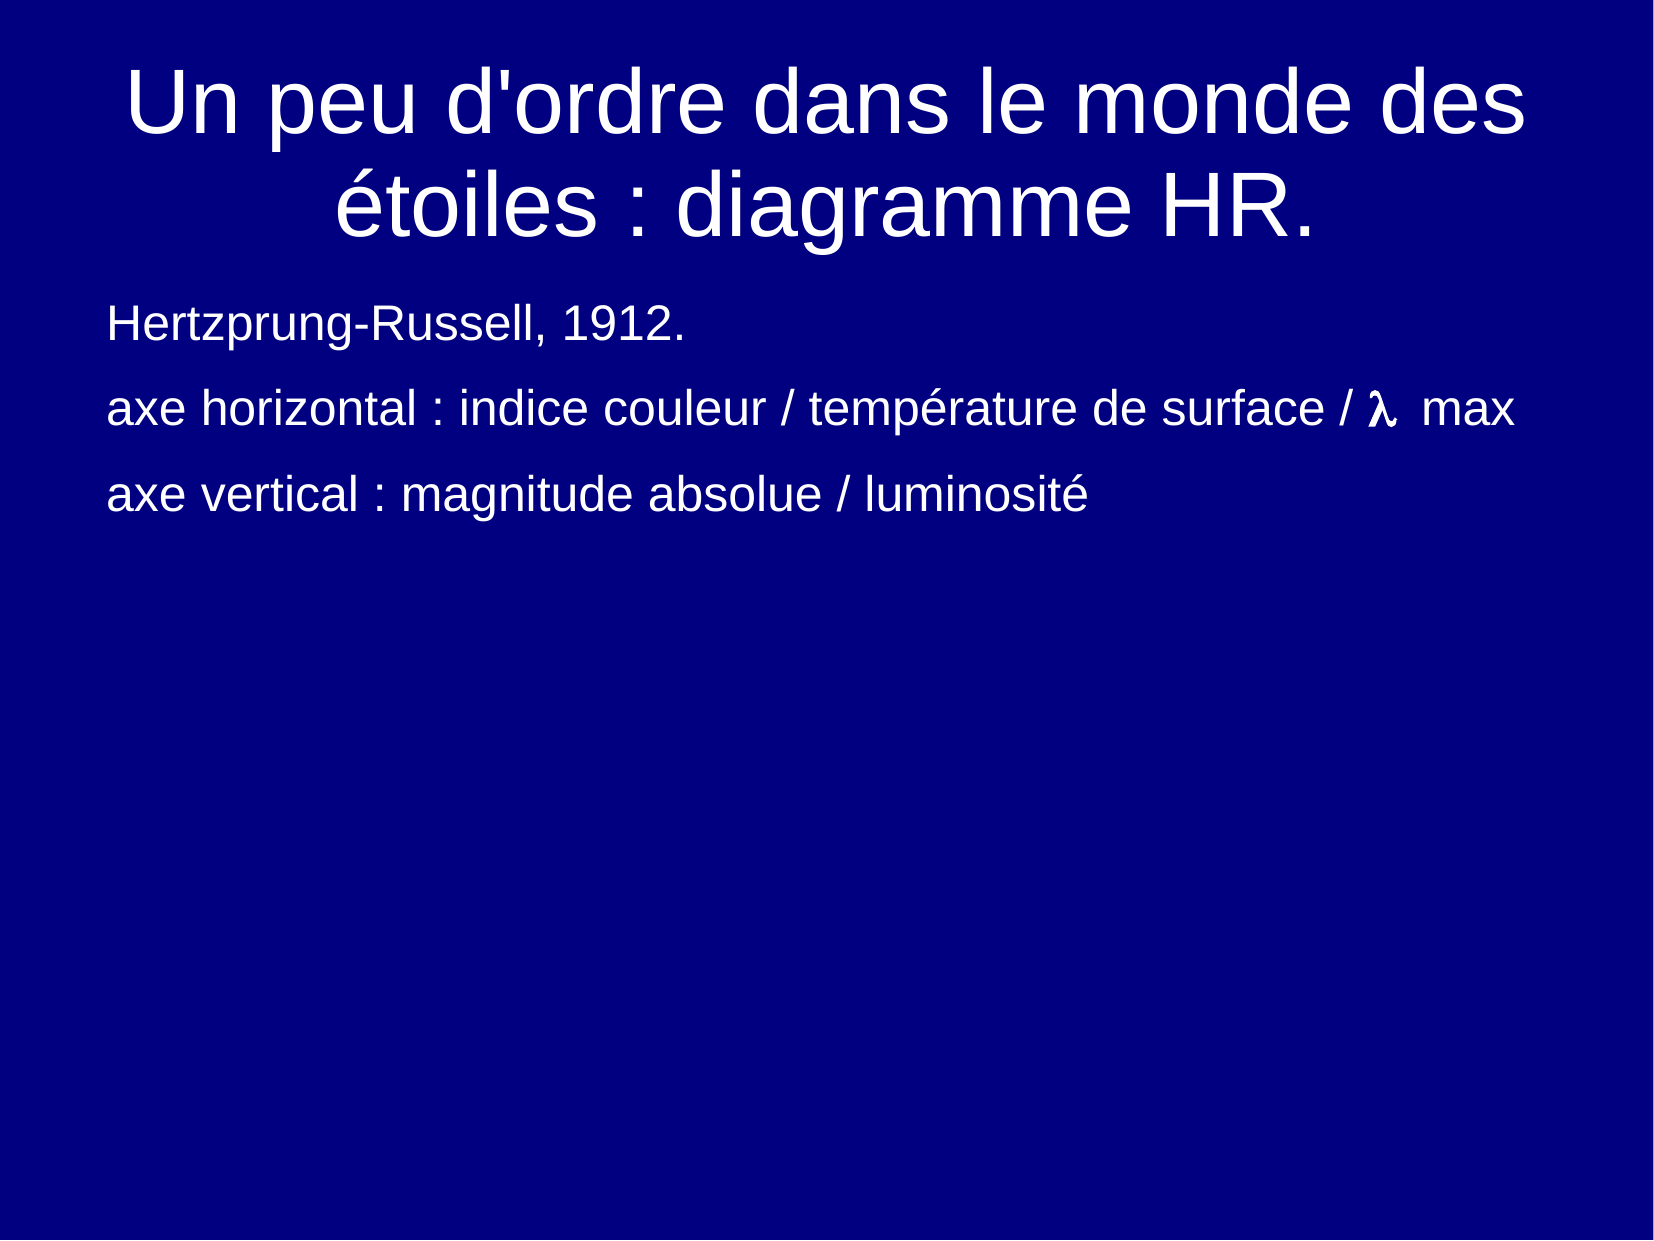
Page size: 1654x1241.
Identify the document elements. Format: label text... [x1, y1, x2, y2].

title Un peu d'ordre dans le monde des étoiles : diagramme HR. [82, 49, 1571, 257]
list Hertzprung-Russell, 1912. axe horizontal : indice couleur / température de surface / l max axe vertical : magnitude absolue / luminosité [88, 295, 1577, 1114]
